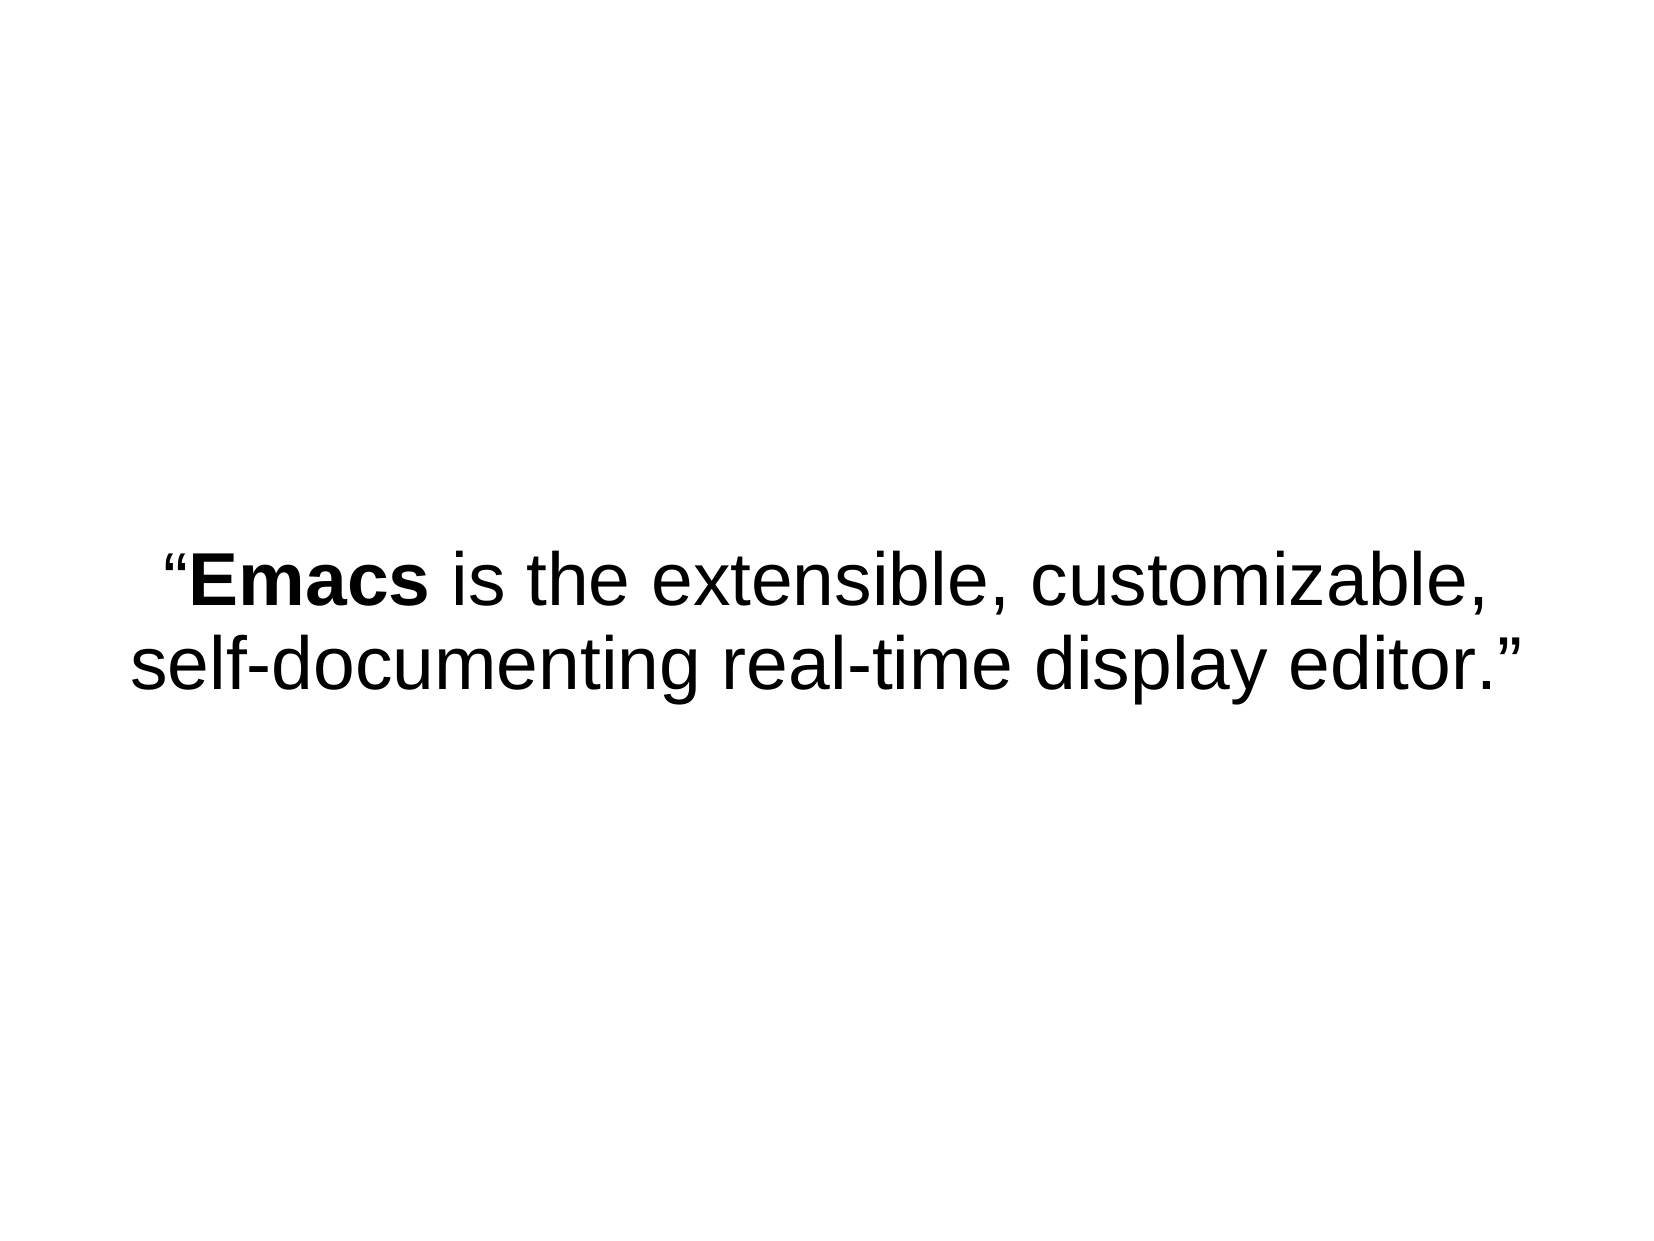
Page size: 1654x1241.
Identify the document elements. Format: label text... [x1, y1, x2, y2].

title “Emacs is the extensible, customizable, self-documenting real-time display editor.” [82, 61, 1571, 1182]
